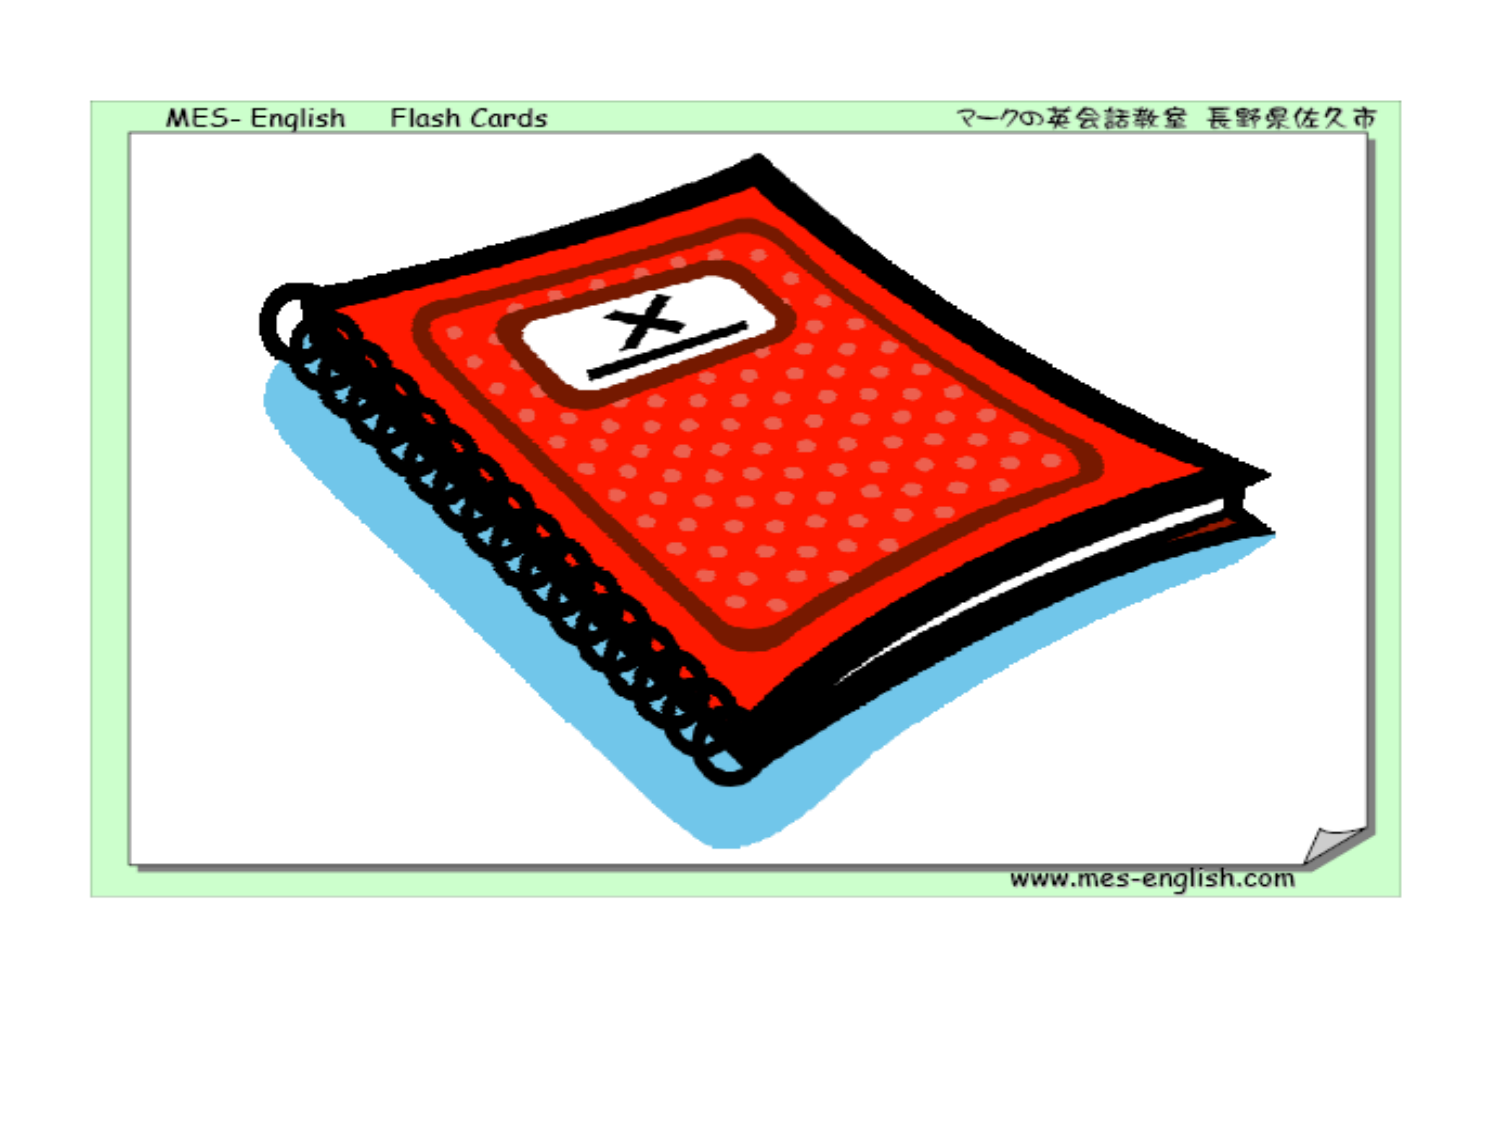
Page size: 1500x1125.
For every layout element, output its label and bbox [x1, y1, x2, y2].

picture [67, 86, 1415, 913]
